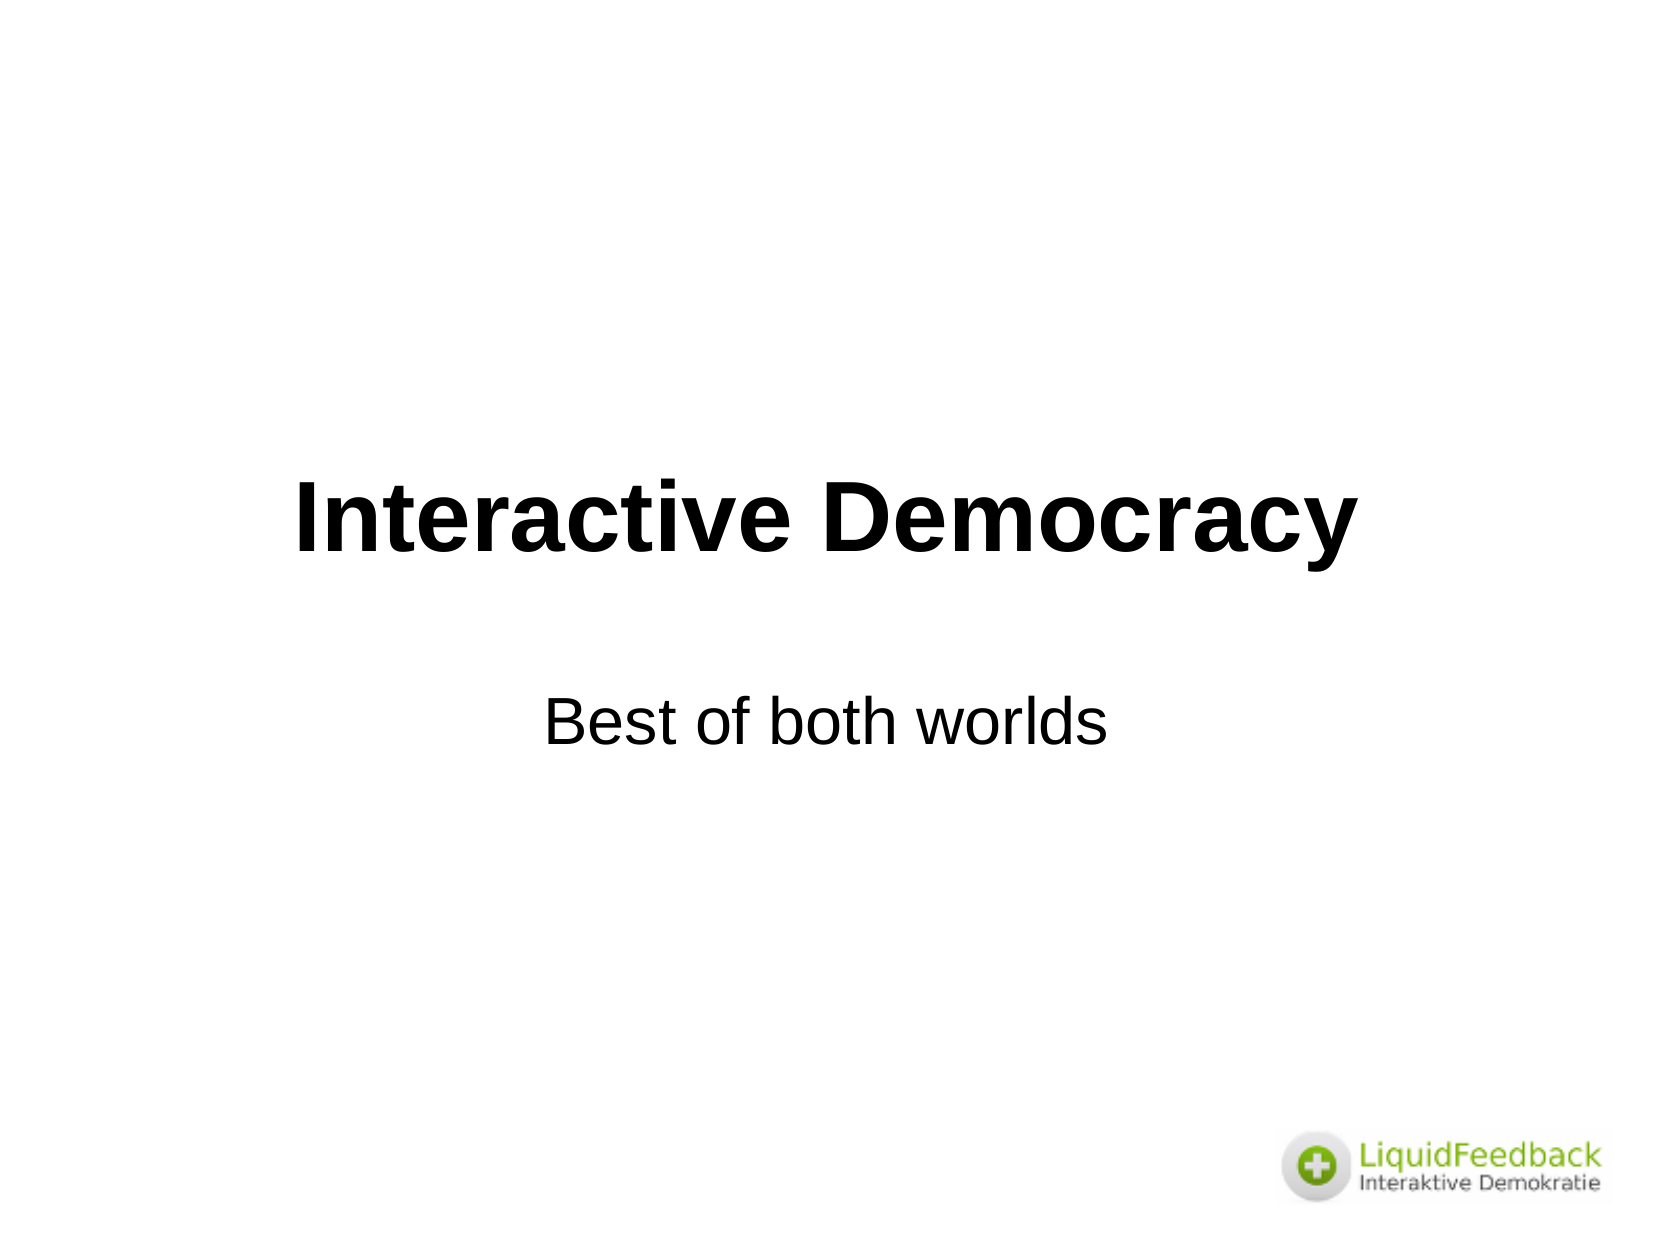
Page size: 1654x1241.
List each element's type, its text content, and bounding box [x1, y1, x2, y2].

picture [1276, 1127, 1613, 1205]
text_box Interactive Democracy Best of both worlds [82, 118, 1571, 1102]
